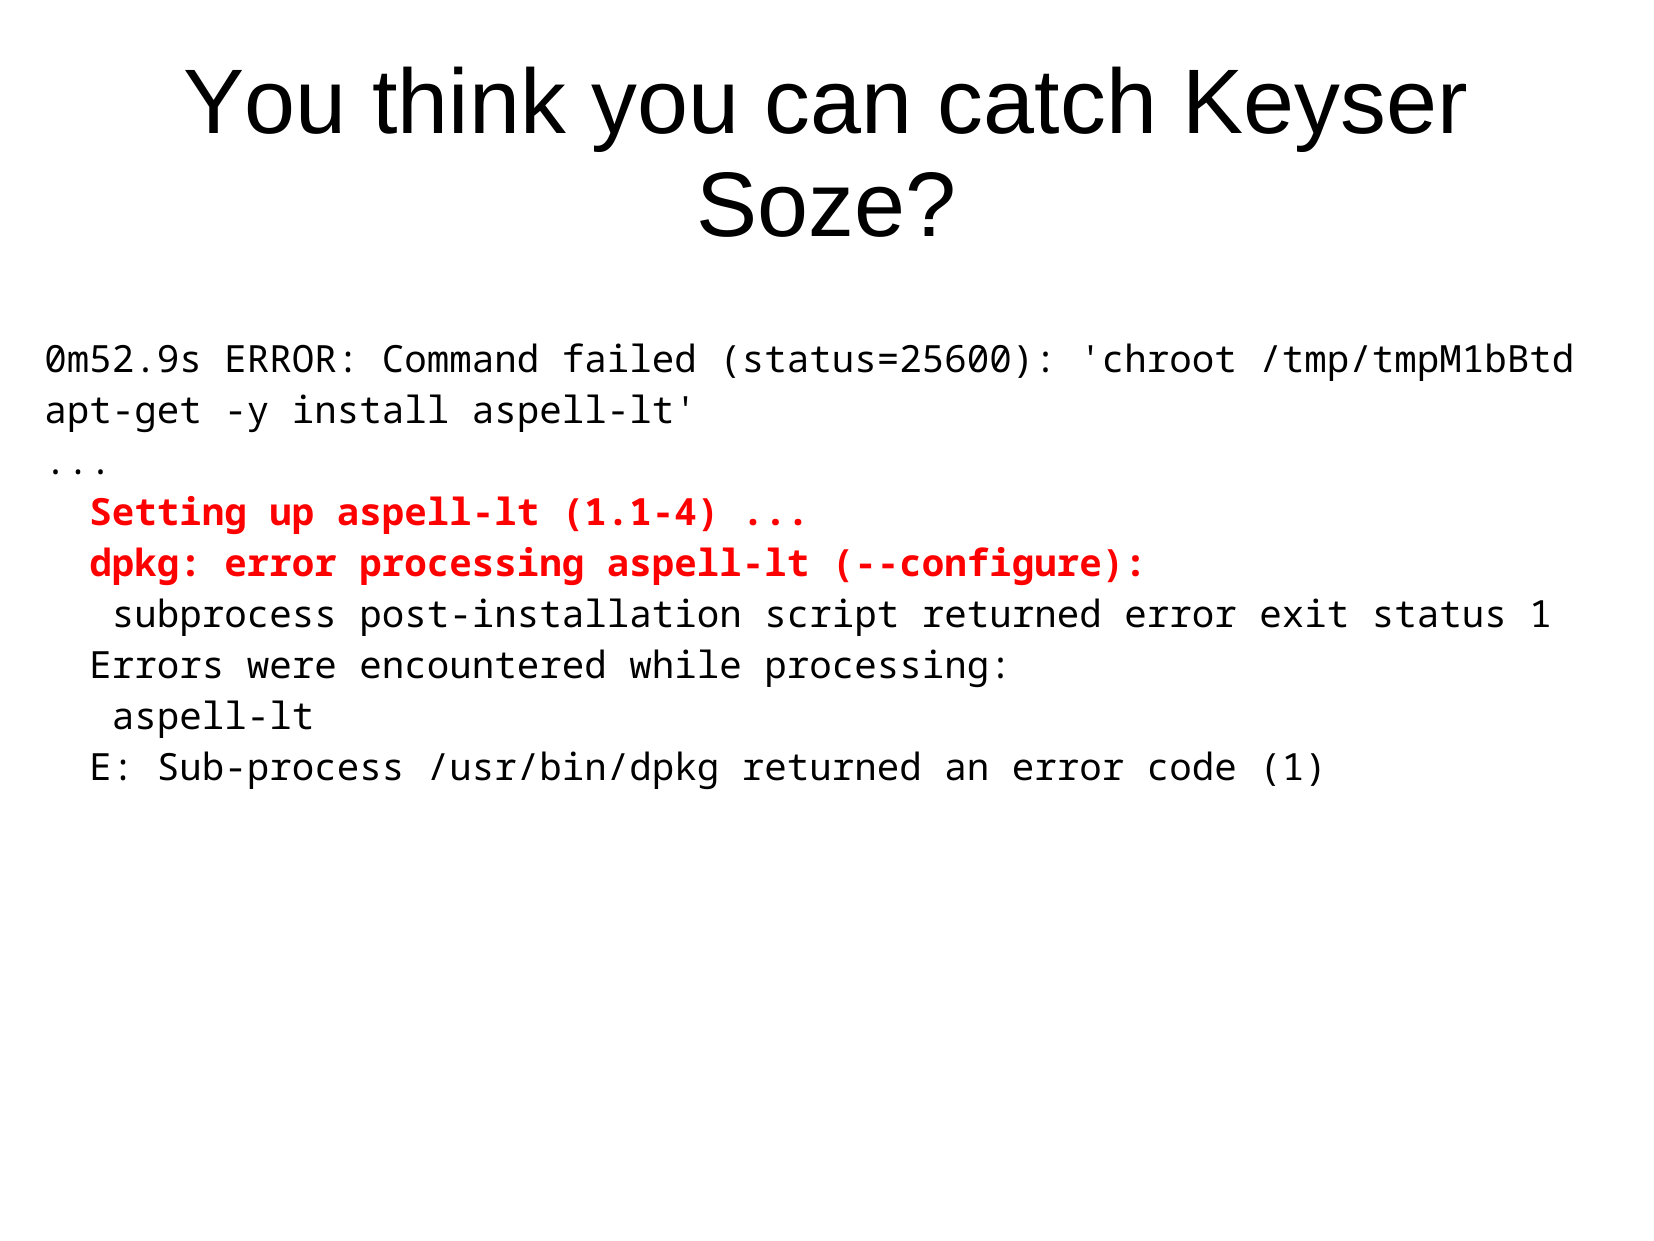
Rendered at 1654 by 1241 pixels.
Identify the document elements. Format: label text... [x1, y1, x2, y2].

text_box 0m52.9s ERROR: Command failed (status=25600): 'chroot /tmp/tmpM1bBtd apt-get -y install aspell-lt' ... Setting up aspell-lt (1.1-4) ... dpkg: error processing aspell-lt (--configure): subprocess post-installation script returned error exit status 1 Errors were encountered while processing: aspell-lt E: Sub-process /usr/bin/dpkg returned an error code (1) [29, 324, 1612, 710]
title You think you can catch Keyser Soze? [82, 49, 1571, 257]
